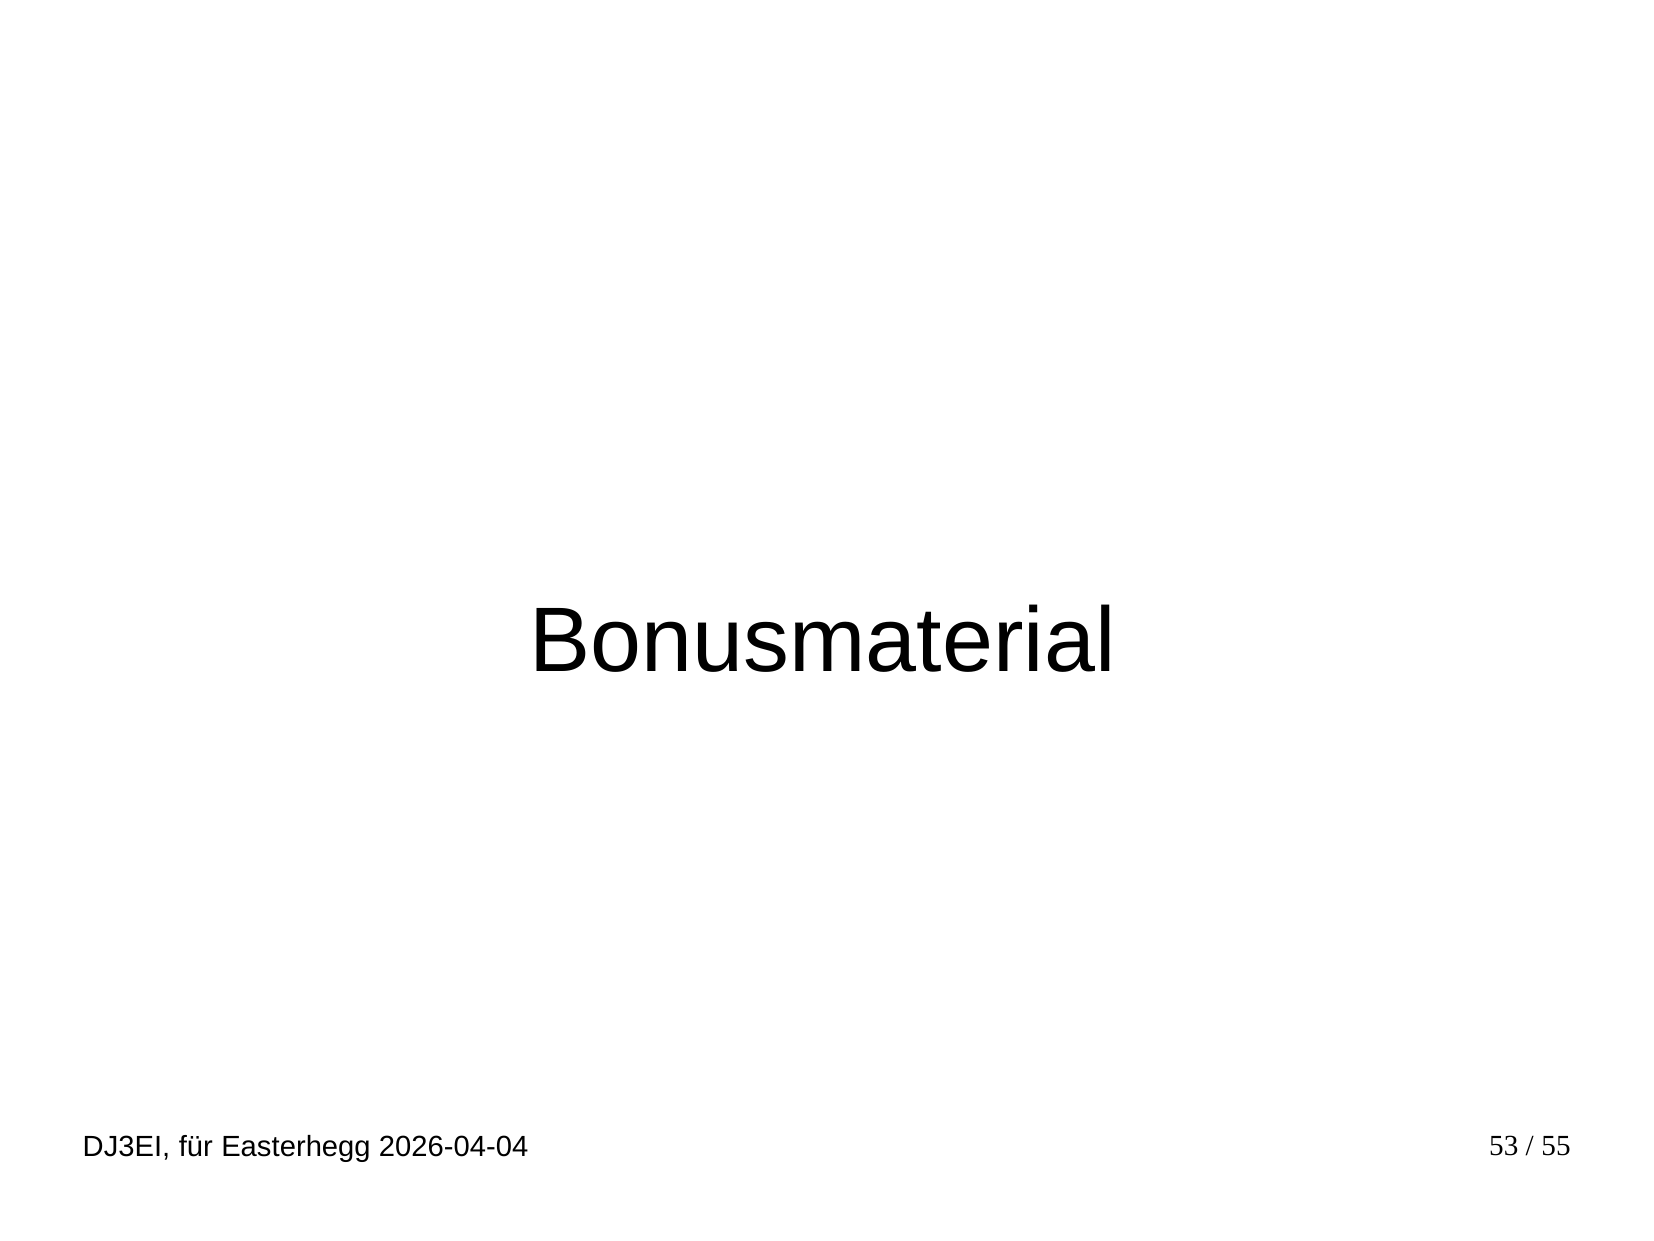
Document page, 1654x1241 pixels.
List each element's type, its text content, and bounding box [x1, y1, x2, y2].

title Bonusmaterial [78, 536, 1567, 744]
